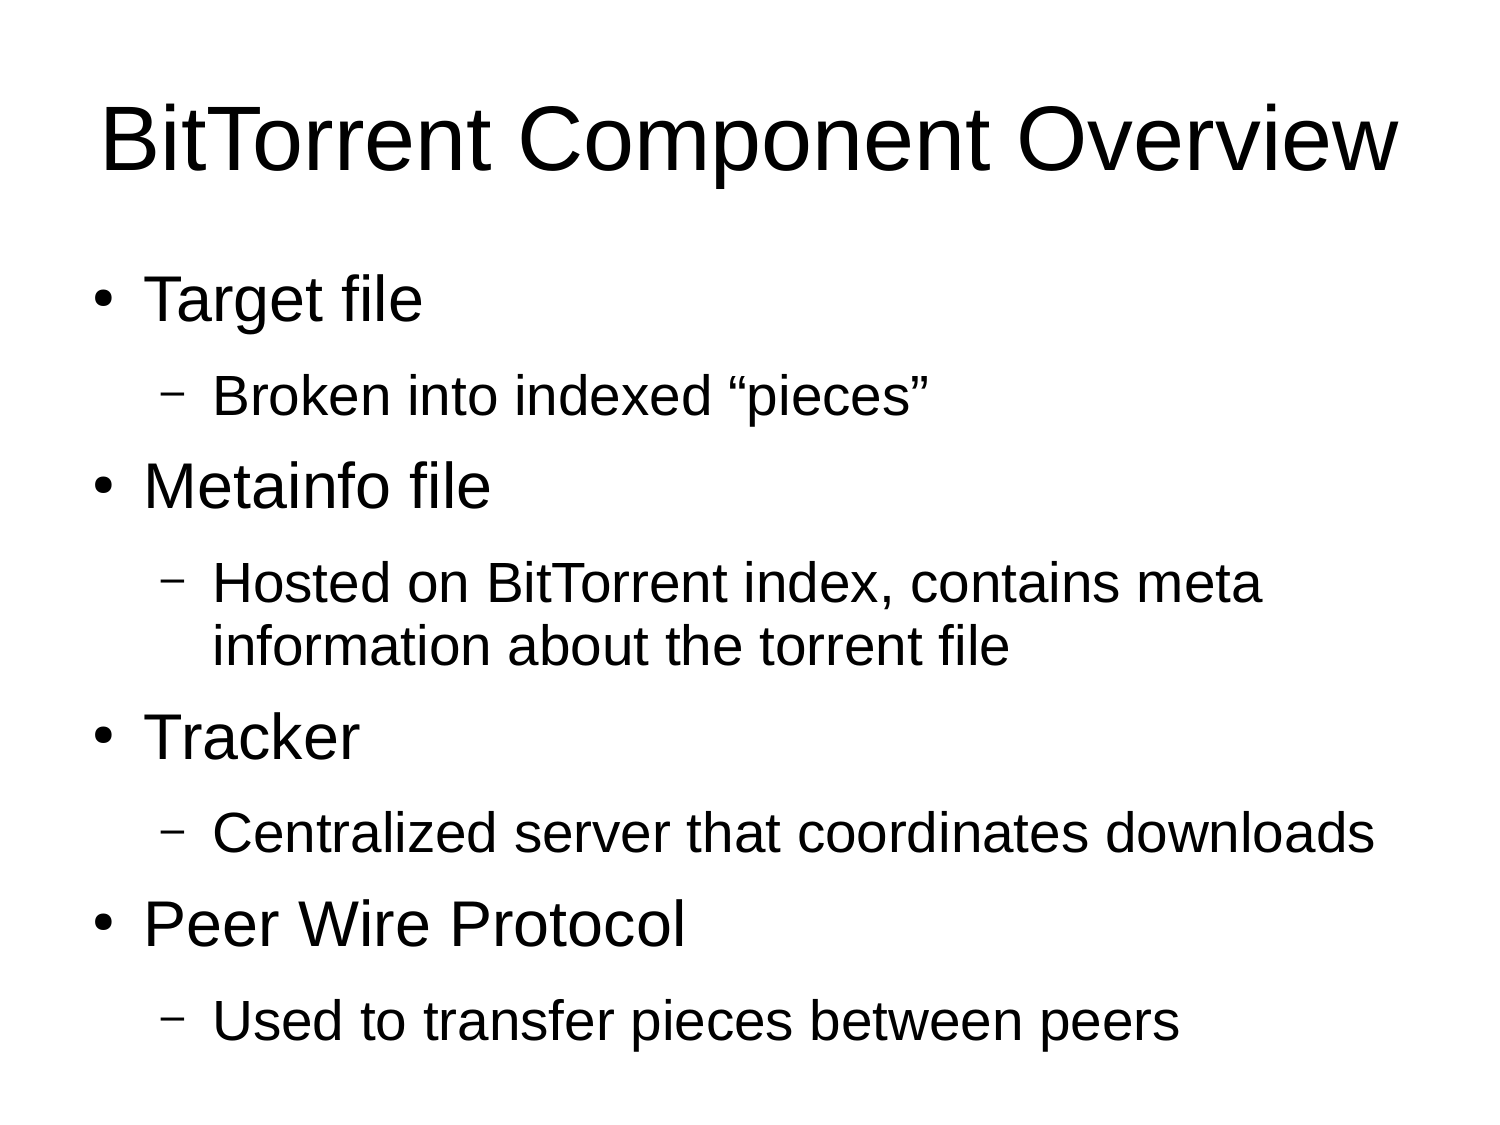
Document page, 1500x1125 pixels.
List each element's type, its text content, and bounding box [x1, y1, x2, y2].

list Target file Broken into indexed “pieces” Metainfo file Hosted on BitTorrent index, contains meta information about the torrent file Tracker Centralized server that coordinates downloads Peer Wire Protocol Used to transfer pieces between peers [75, 263, 1395, 1066]
title BitTorrent Component Overview [75, 44, 1425, 233]
